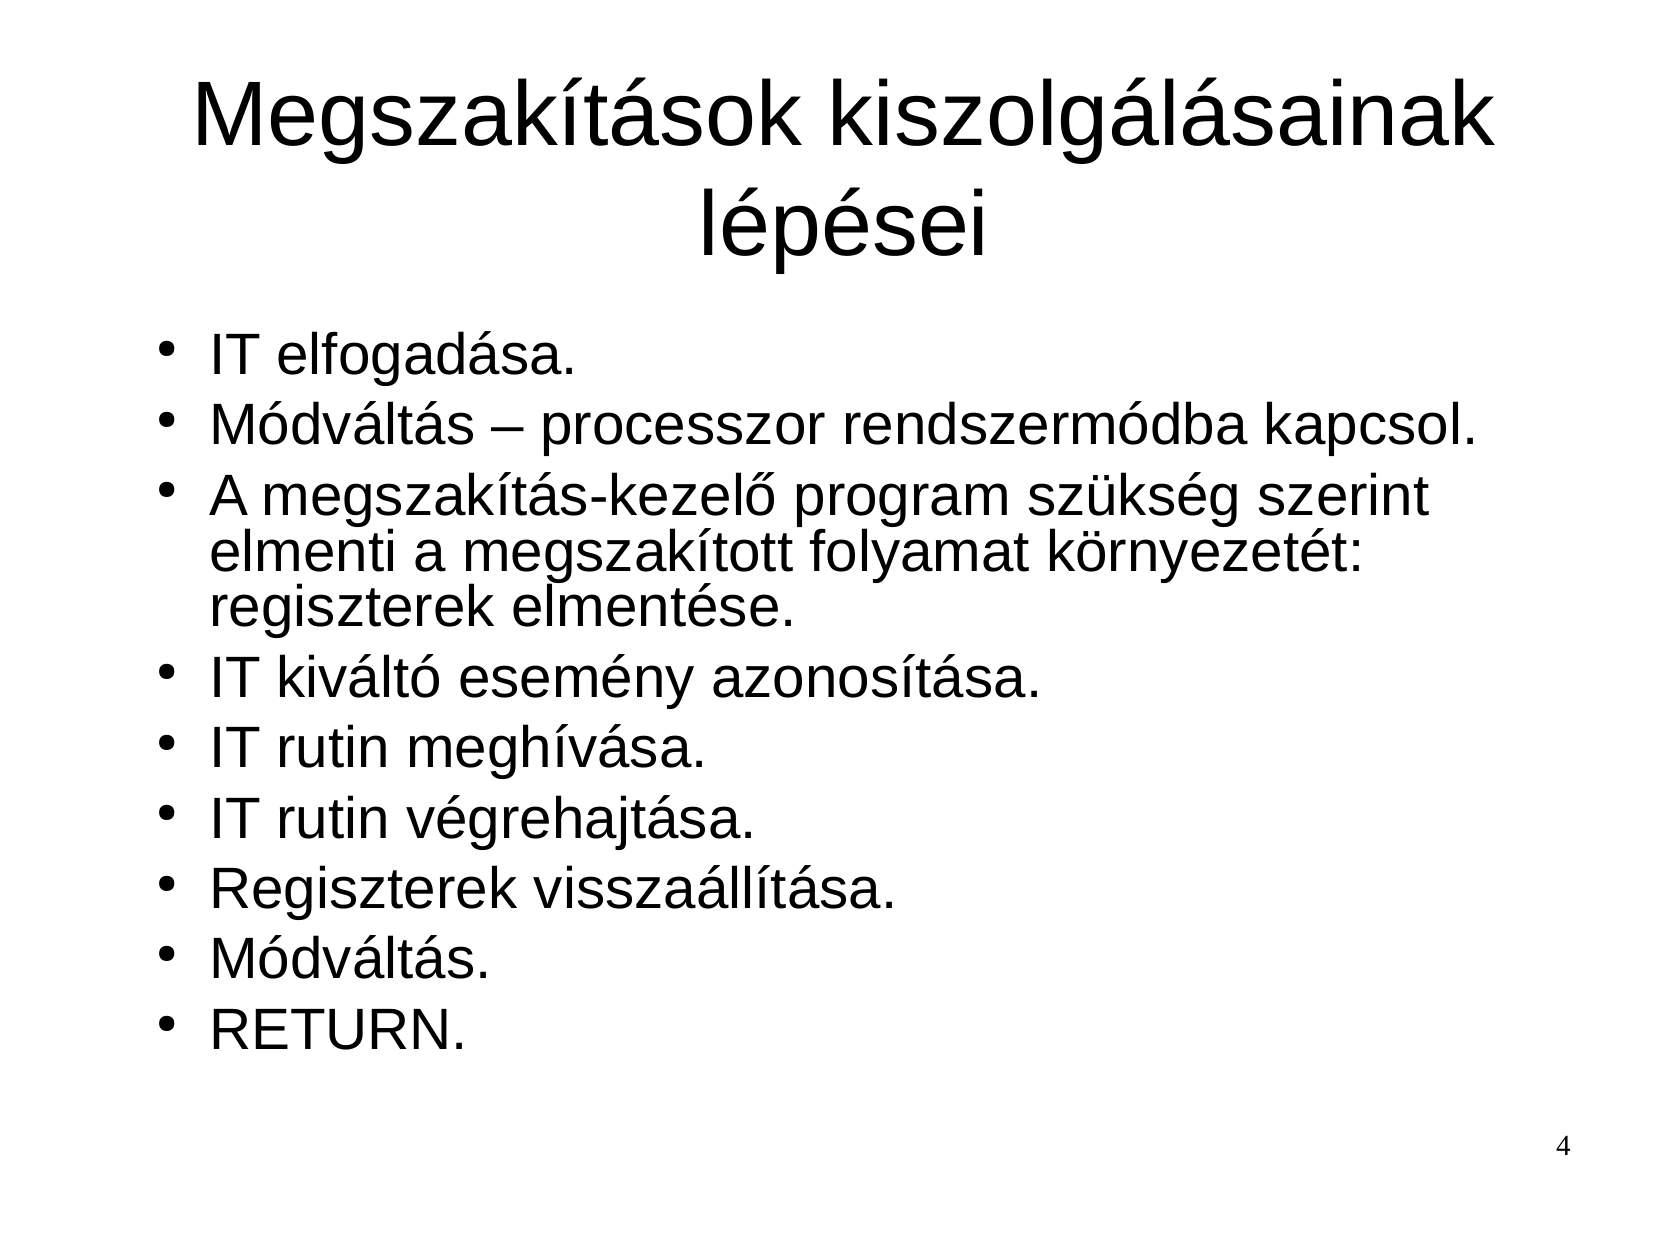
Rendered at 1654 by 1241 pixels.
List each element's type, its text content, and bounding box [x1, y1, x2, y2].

title Megszakítások kiszolgálásainak lépései [124, 60, 1530, 267]
list IT elfogadása. Módváltás – processzor rendszermódba kapcsol. A megszakítás-kezelő program szükség szerint elmenti a megszakított folyamat környezetét: regiszterek elmentése. IT kiváltó esemény azonosítása. IT rutin meghívása. IT rutin végrehajtása. Regiszterek visszaállítása. Módváltás. RETURN. [124, 322, 1609, 1241]
